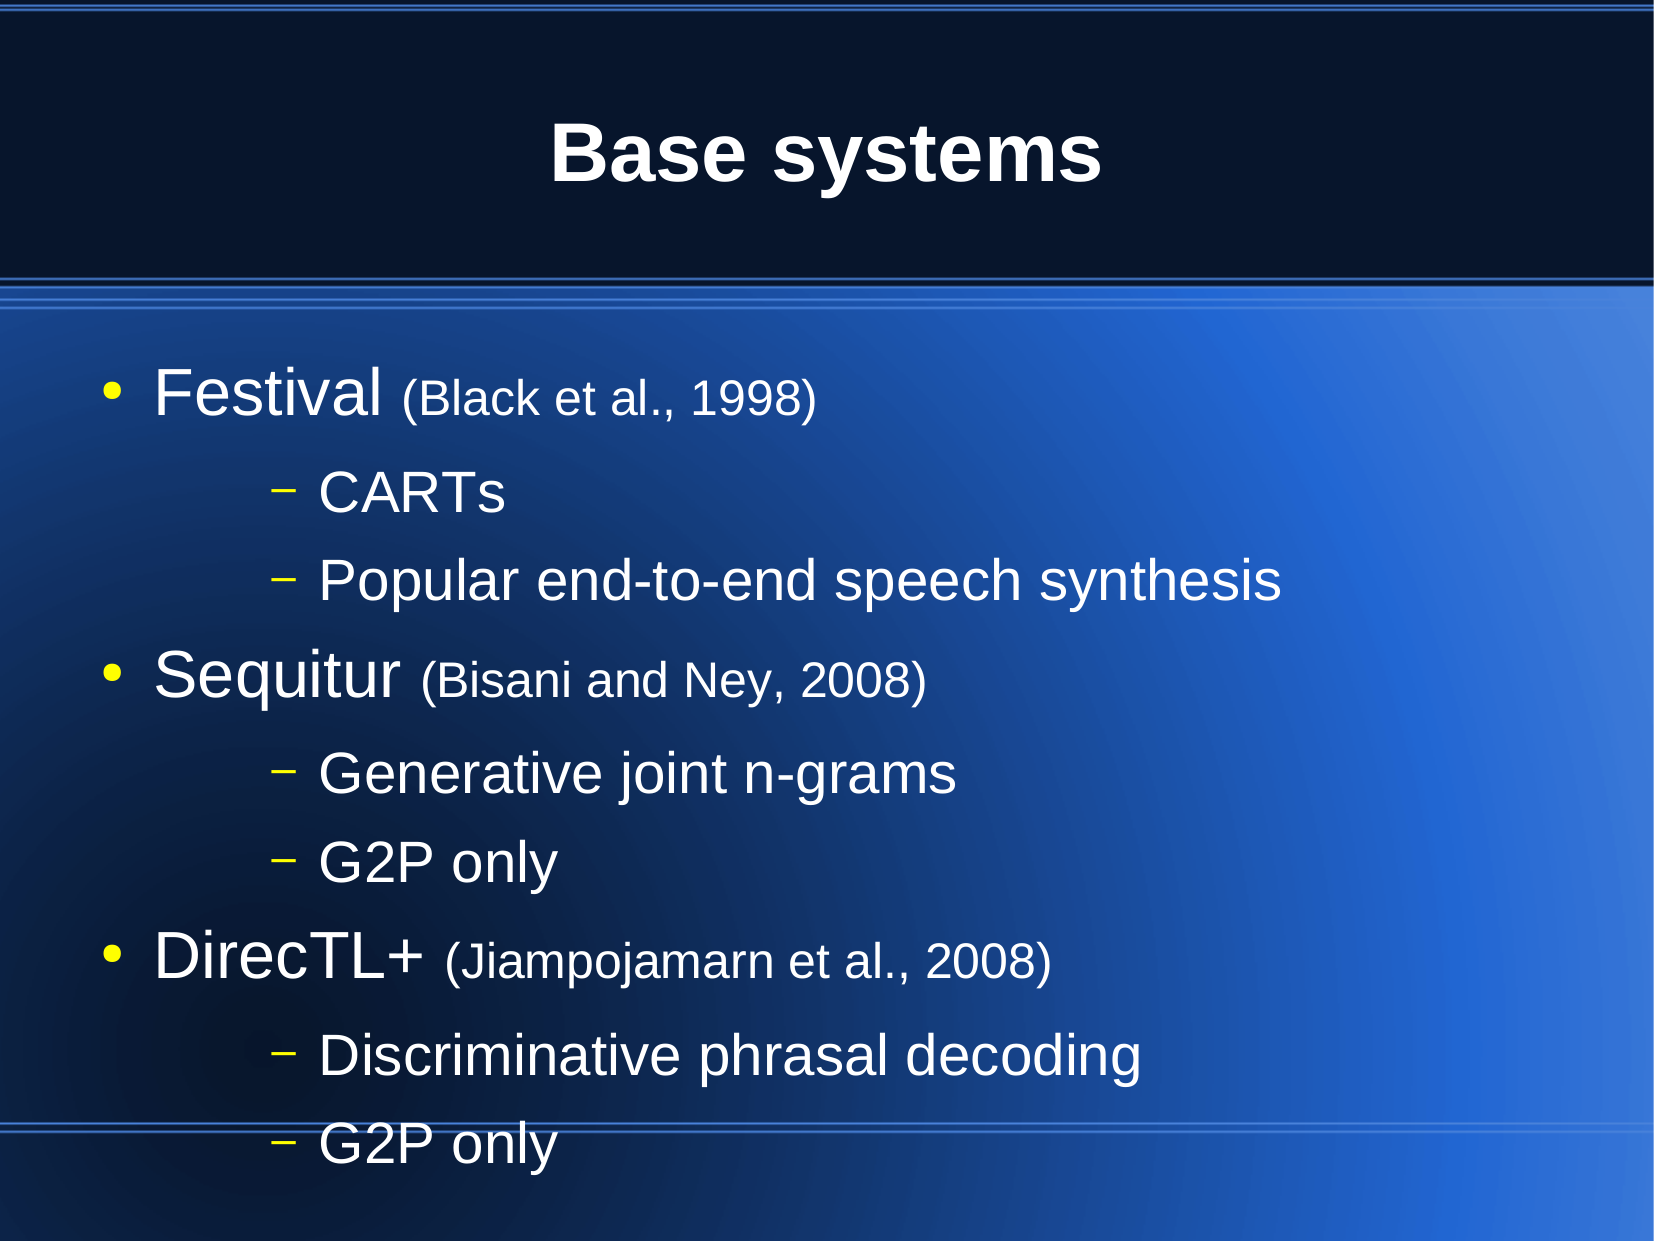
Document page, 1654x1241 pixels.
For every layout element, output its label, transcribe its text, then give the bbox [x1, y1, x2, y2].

list Festival (Black et al., 1998) CARTs Popular end-to-end speech synthesis Sequitur (Bisani and Ney, 2008) Generative joint n-grams G2P only DirecTL+ (Jiampojamarn et al., 2008) Discriminative phrasal decoding G2P only [82, 355, 1571, 1177]
picture [0, 0, 1654, 1241]
title Base systems [82, 49, 1571, 257]
